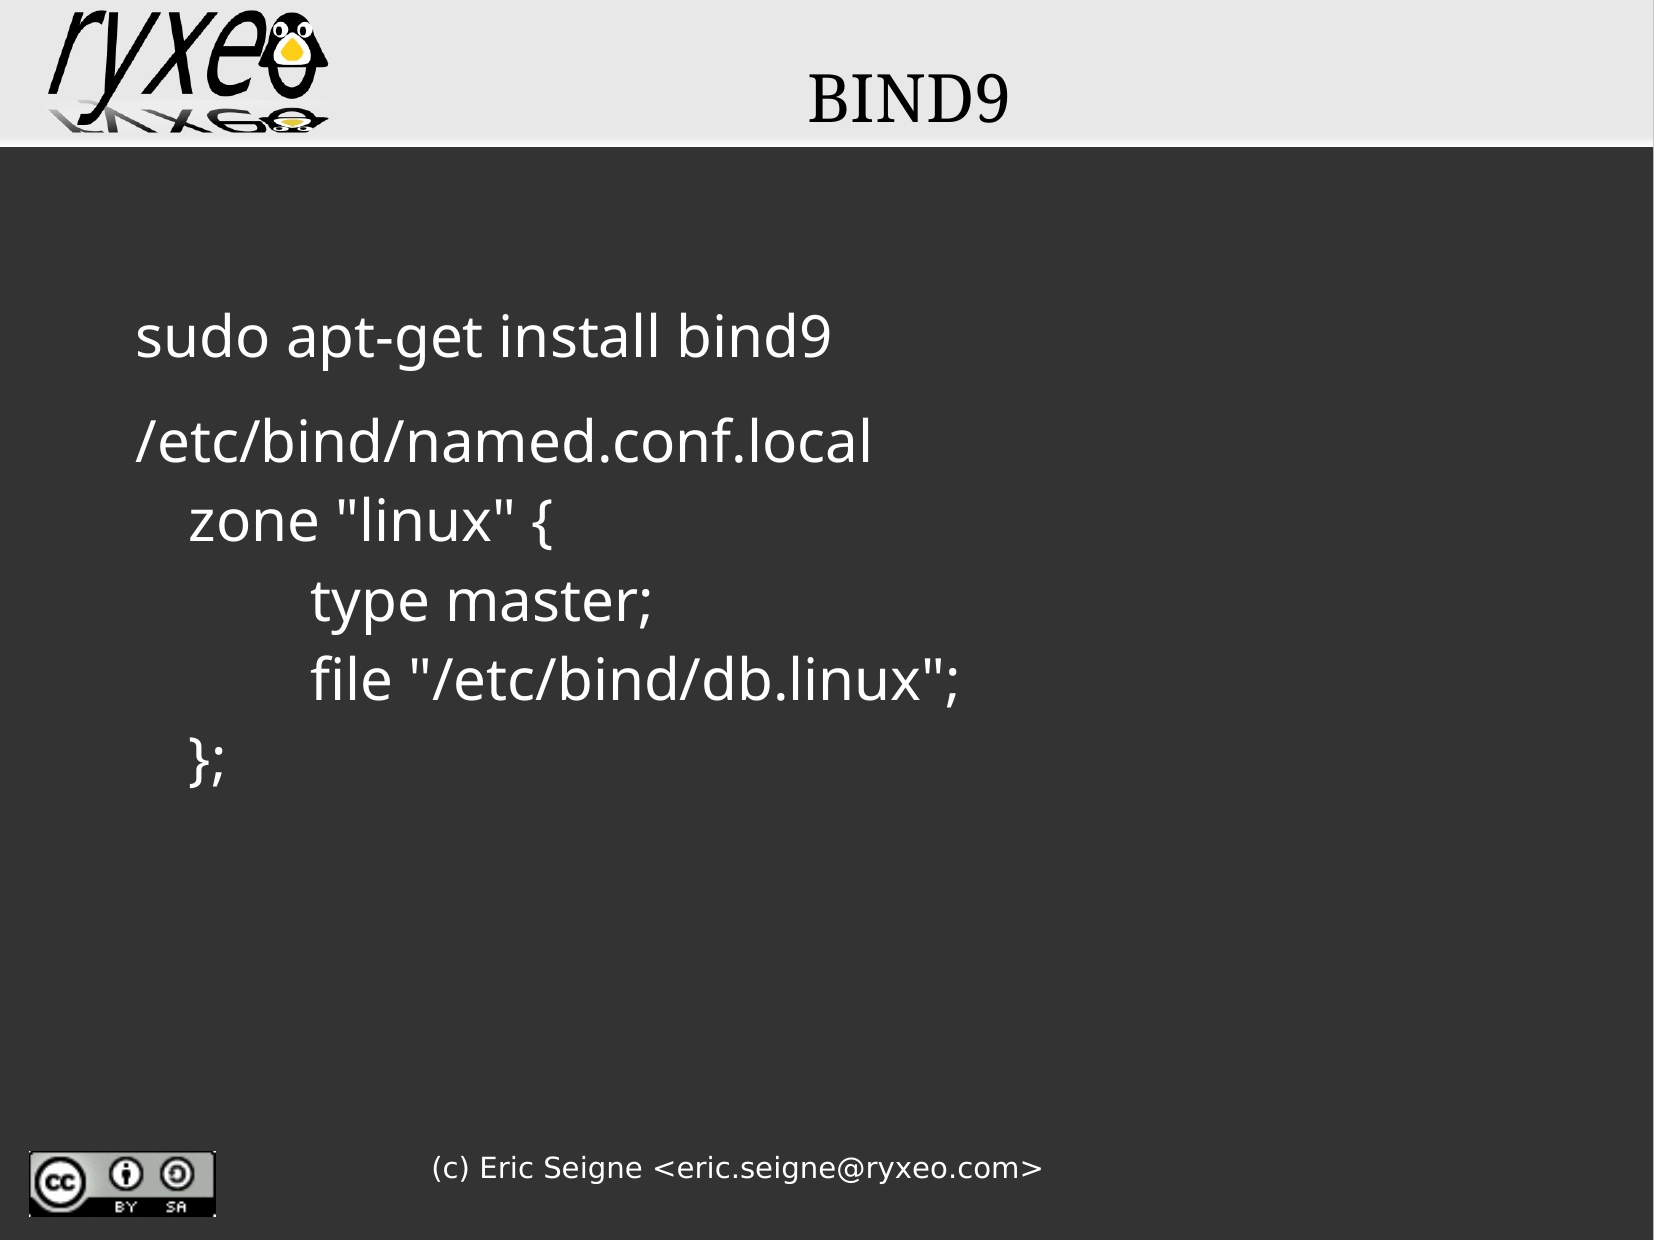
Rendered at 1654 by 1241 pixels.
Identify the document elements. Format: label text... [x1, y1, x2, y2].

picture [29, 1151, 216, 1217]
picture [0, 0, 165, 147]
title BIND9 [165, 0, 1654, 193]
list sudo apt-get install bind9 /etc/bind/named.conf.local zone "linux" { type master; file "/etc/bind/db.linux"; }; [118, 295, 1522, 1117]
